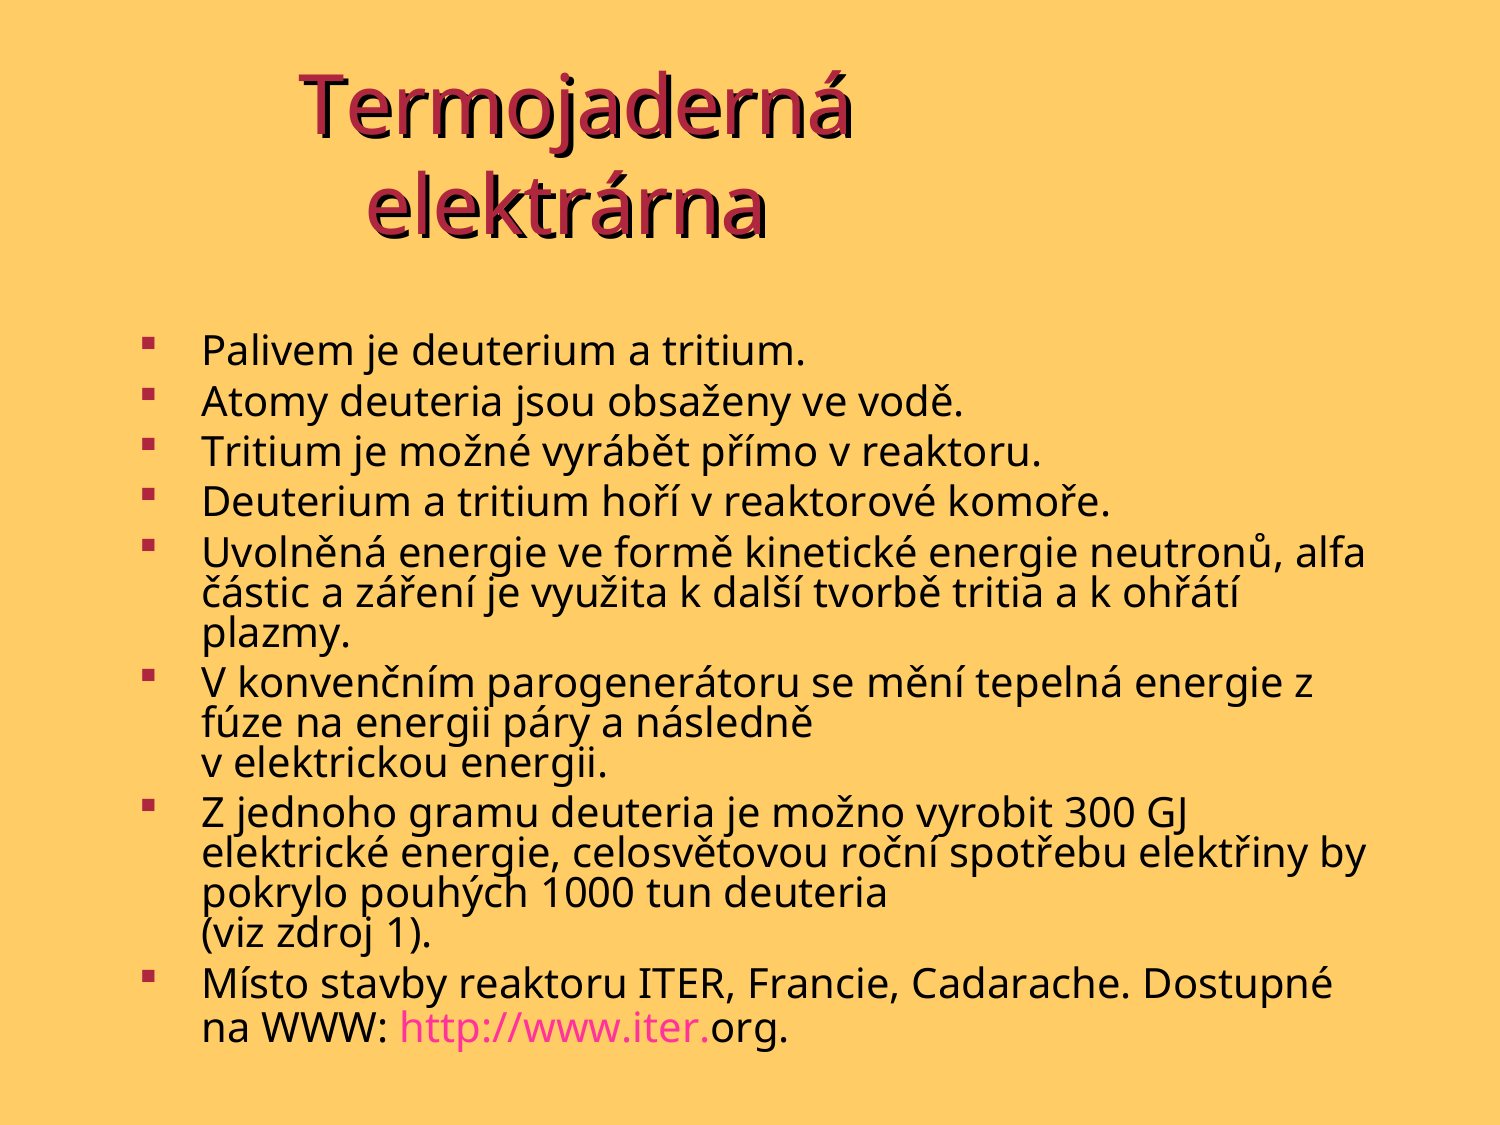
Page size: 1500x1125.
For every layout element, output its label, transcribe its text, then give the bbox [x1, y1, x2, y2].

list Palivem je deuterium a tritium. Atomy deuteria jsou obsaženy ve vodě. Tritium je možné vyrábět přímo v reaktoru. Deuterium a tritium hoří v reaktorové komoře. Uvolněná energie ve formě kinetické energie neutronů, alfa částic a záření je využita k další tvorbě tritia a k ohřátí plazmy. V konvenčním parogenerátoru se mění tepelná energie z fúze na energii páry a následně v elektrickou energii. Z jednoho gramu deuteria je možno vyrobit 300 GJ elektrické energie, celosvětovou roční spotřebu elektřiny by pokrylo pouhých 1000 tun deuteria (viz zdroj 1). Místo stavby reaktoru ITER, Francie, Cadarache. Dostupné na WWW: http://www.iter.org. [123, 326, 1399, 1125]
title Termojaderná elektrárna [112, 30, 1388, 271]
